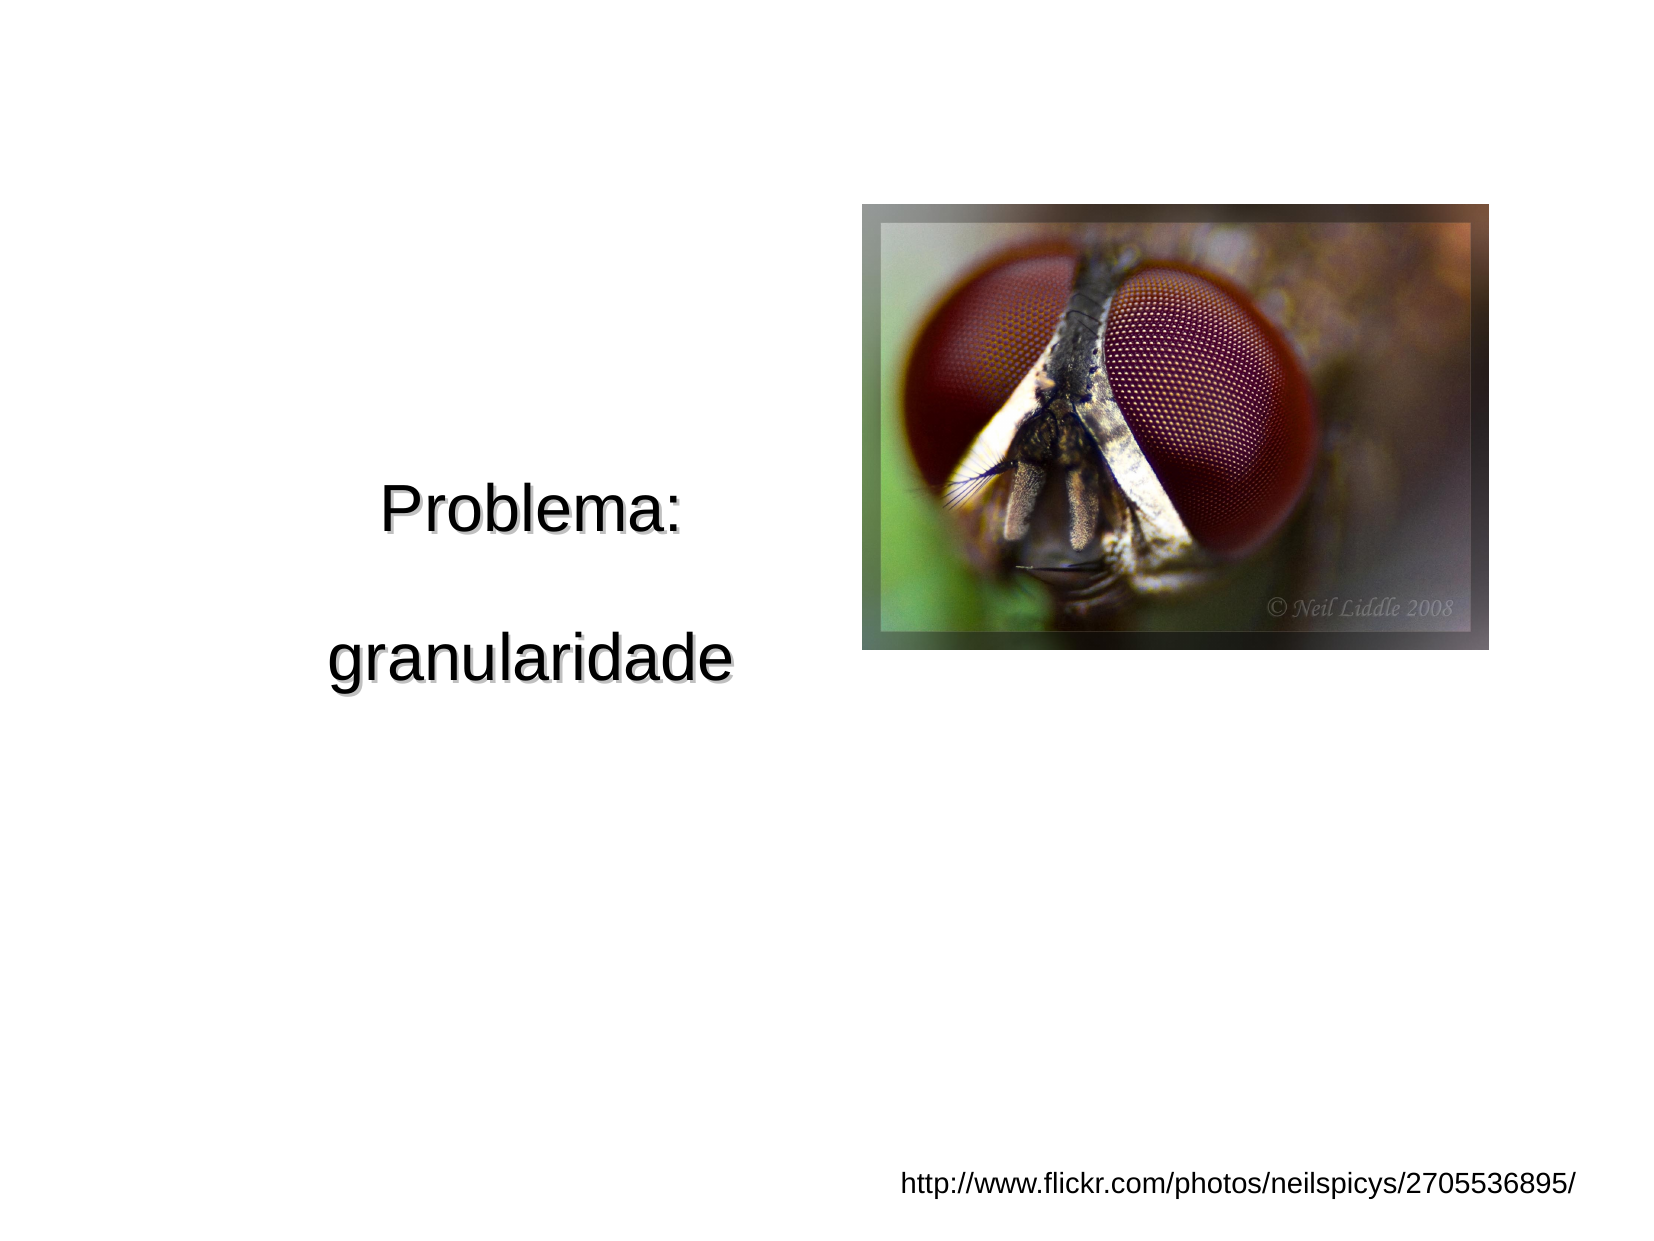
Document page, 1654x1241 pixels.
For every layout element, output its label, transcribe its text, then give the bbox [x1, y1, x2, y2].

picture [862, 204, 1489, 650]
text_box http://www.flickr.com/photos/neilspicys/2705536895/ [885, 1159, 1654, 1217]
subtitle Problema: granularidade [0, 103, 1276, 1063]
